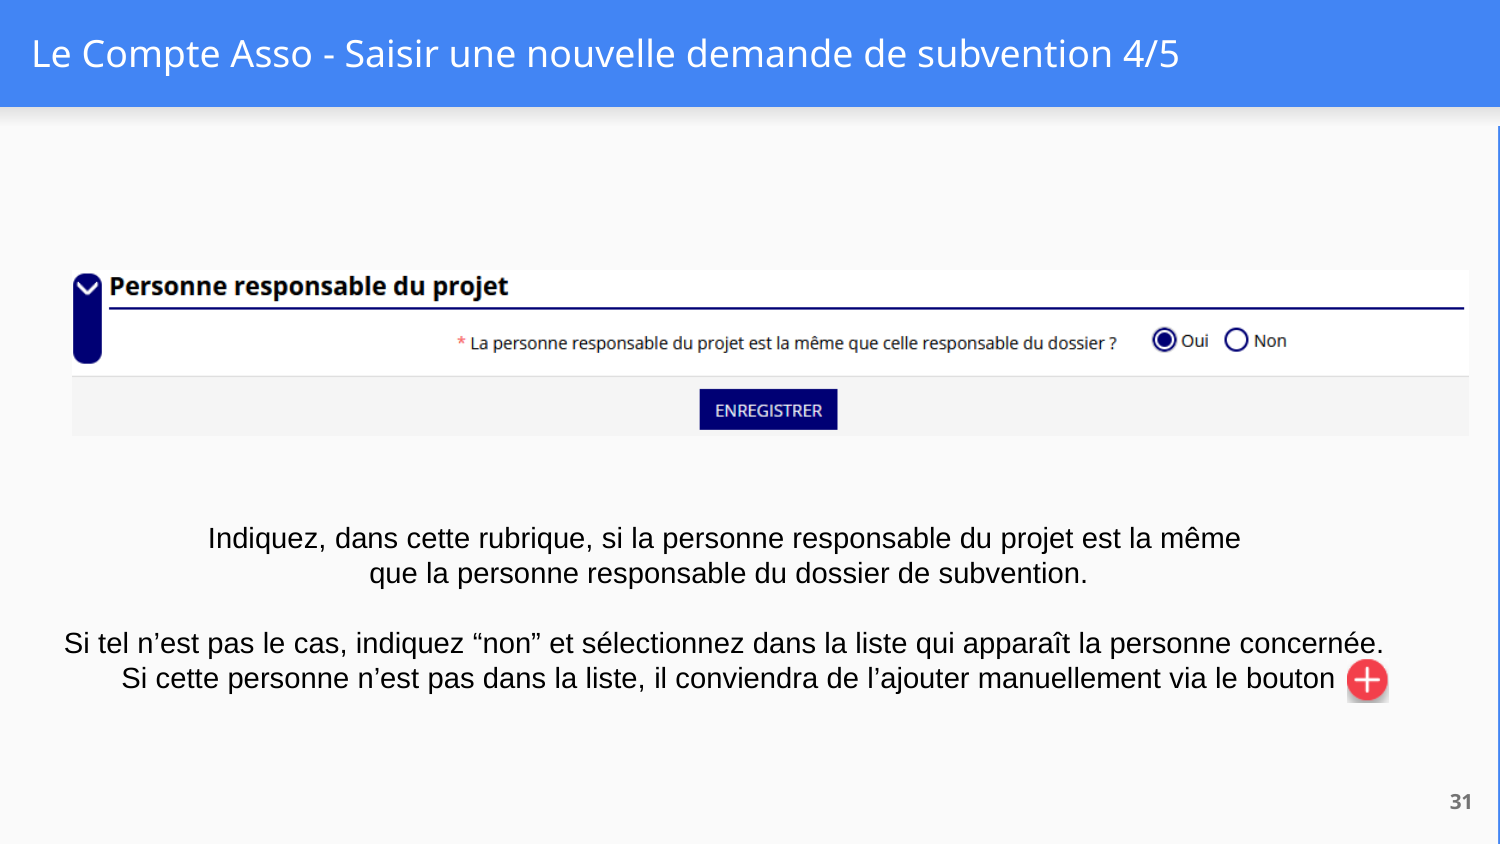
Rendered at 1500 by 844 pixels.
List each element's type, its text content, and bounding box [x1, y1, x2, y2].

picture [1347, 658, 1389, 703]
picture [72, 270, 1469, 436]
text_box Indiquez, dans cette rubrique, si la personne responsable du projet est la même que la personne responsable du dossier de subvention. Si tel n’est pas le cas, indiquez “non” et sélectionnez dans la liste qui apparaît la personne concernée. Si cette personne n’est pas dans la liste, il conviendra de l’ajouter manuellement via le bouton [0, 504, 1459, 754]
slide_number <numéro> [1398, 770, 1489, 835]
title Le Compte Asso - Saisir une nouvelle demande de subvention 4/5 [16, 2, 1464, 102]
